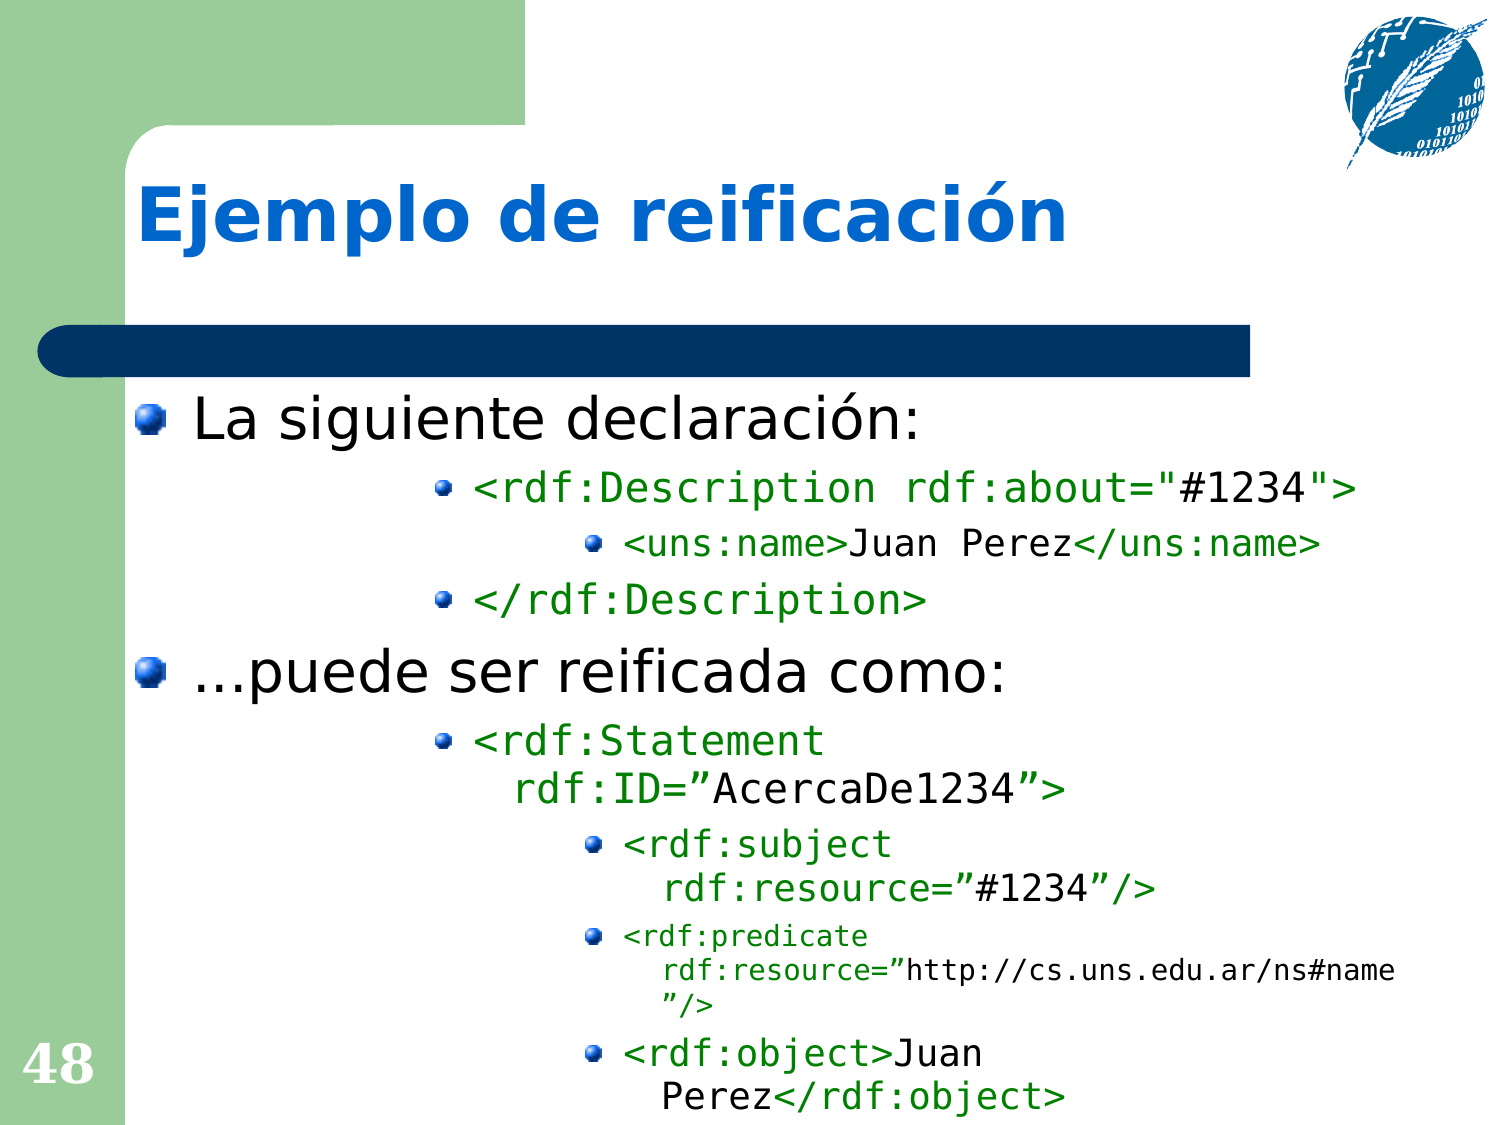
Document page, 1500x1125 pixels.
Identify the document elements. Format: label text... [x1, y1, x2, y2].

picture [1341, 15, 1487, 172]
picture [1416, 140, 1425, 149]
title Ejemplo de reificación [135, 135, 1412, 301]
picture [1427, 138, 1431, 148]
picture [1433, 139, 1440, 147]
list La siguiente declaración: <rdf:Description rdf:about="#1234"> <uns:name>Juan Perez</uns:name> </rdf:Description> ...puede ser reificada como: <rdf:Statement rdf:ID=”AcercaDe1234”> <rdf:subject rdf:resource=”#1234”/> <rdf:predicate rdf:resource=”http://cs.uns.edu.ar/ns#name”/> <rdf:object>Juan Perez</rdf:object> </rdf:Statement> [135, 385, 1398, 1123]
picture [1436, 127, 1450, 136]
